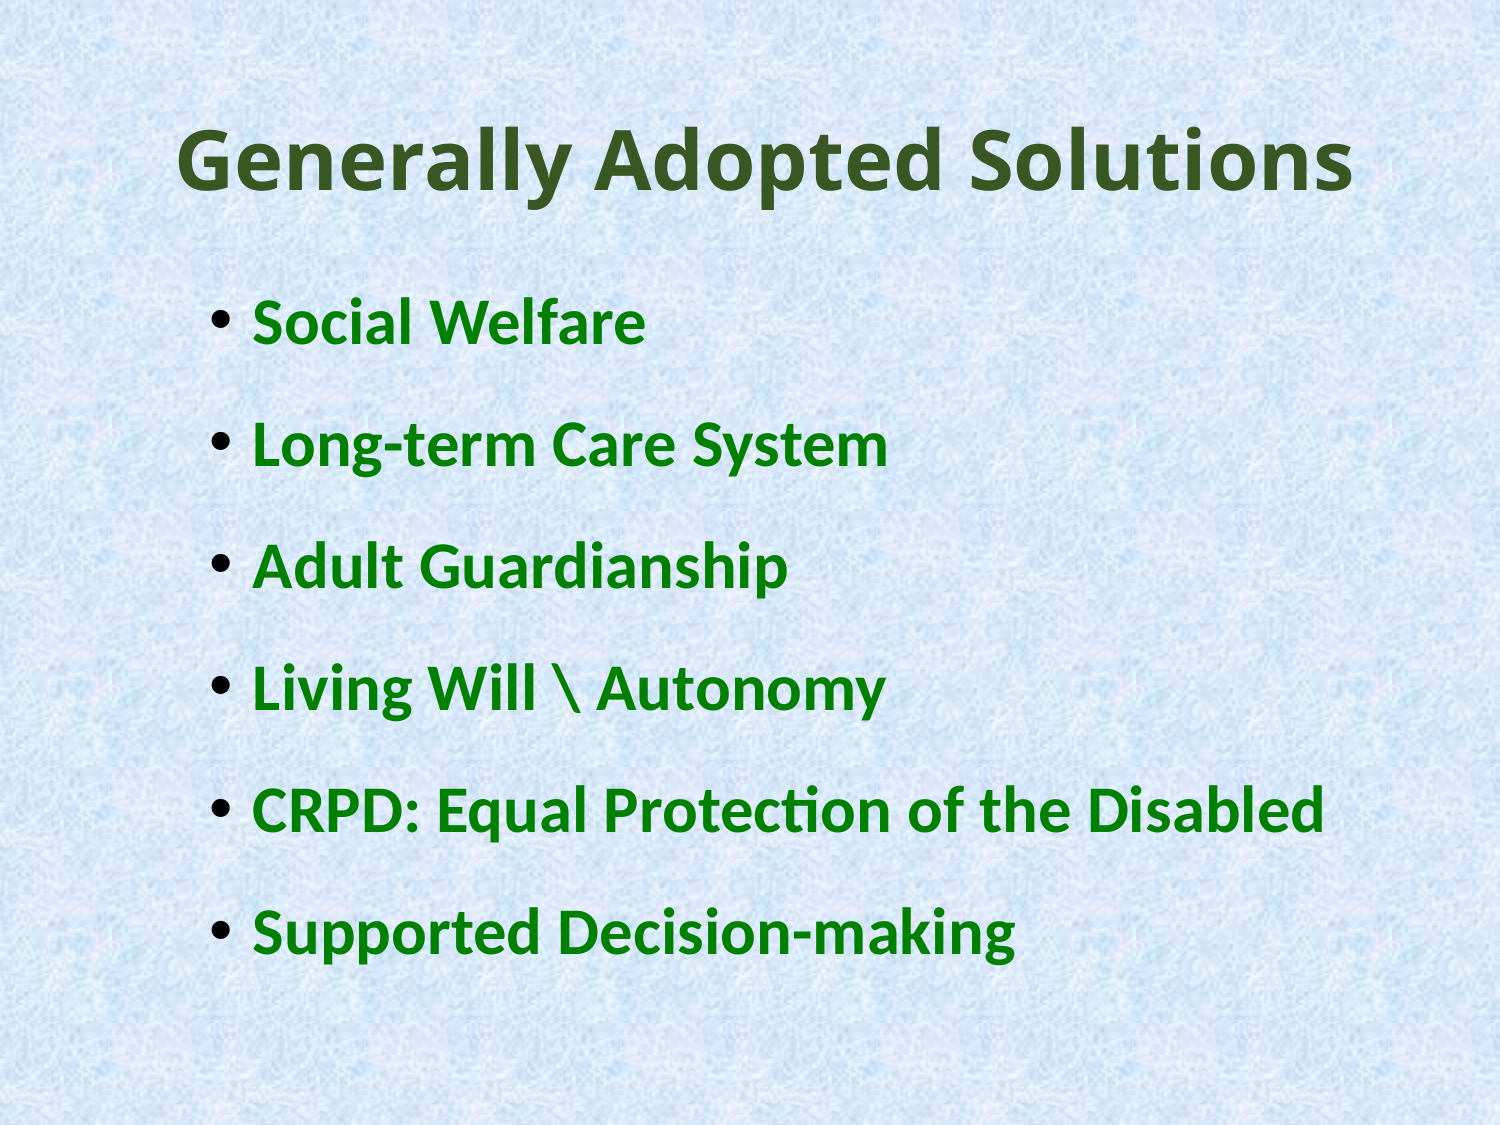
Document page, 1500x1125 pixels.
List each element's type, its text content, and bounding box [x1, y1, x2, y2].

list Social Welfare Long-term Care System Adult Guardianship Living Will \ Autonomy CRPD: Equal Protection of the Disabled Supported Decision-making [194, 278, 1397, 1014]
title Generally Adopted Solutions [159, 54, 1454, 273]
